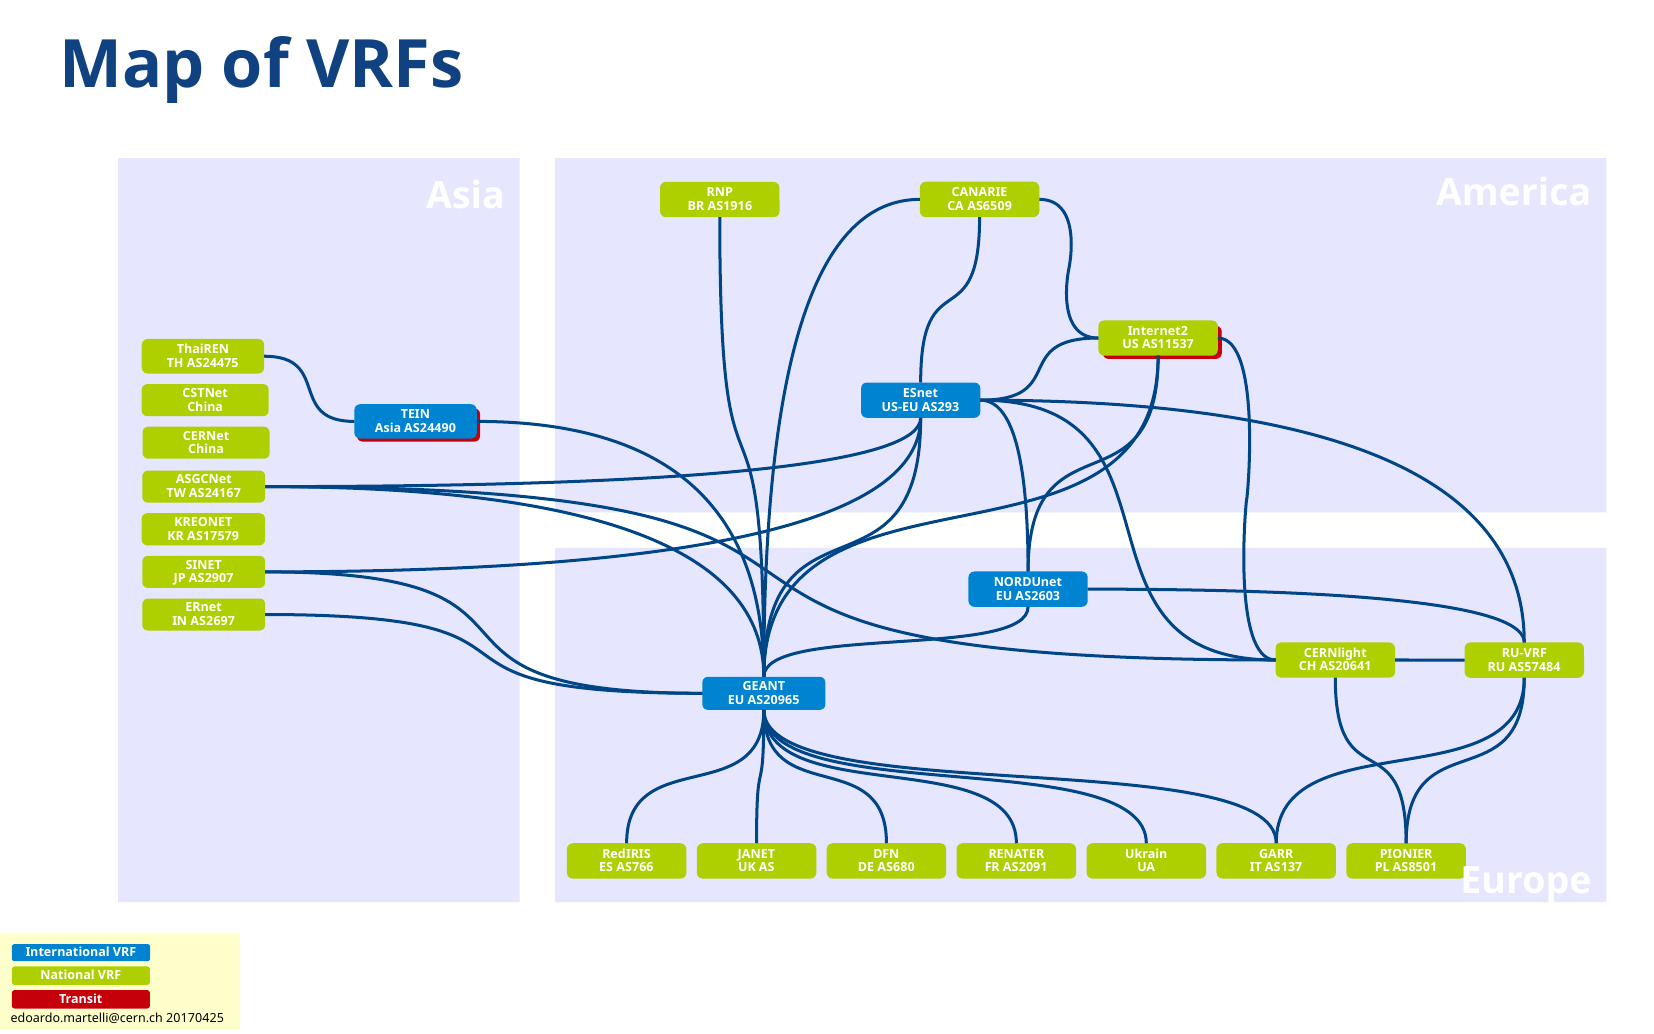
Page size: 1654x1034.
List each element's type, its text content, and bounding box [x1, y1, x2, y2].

text_box RedIRIS ES AS766 [566, 843, 687, 879]
text_box [1053, 463, 1103, 491]
title Map of VRFs [59, 0, 1283, 124]
text_box [555, 502, 621, 513]
text_box Ukrain UA [1086, 843, 1207, 879]
text_box [1030, 403, 1148, 457]
text_box [1155, 341, 1247, 418]
text_box [1337, 662, 1522, 762]
text_box [555, 551, 762, 691]
text_box [1105, 455, 1117, 464]
text_box [768, 547, 836, 581]
text_box CERNet China [142, 426, 270, 459]
text_box SINET JP AS2907 [142, 555, 266, 588]
text_box GARR IT AS137 [1216, 843, 1337, 879]
text_box [796, 547, 1026, 637]
text_box RU-VRF RU AS57484 [1464, 642, 1585, 678]
text_box [1028, 500, 1040, 513]
text_box [1152, 591, 1263, 658]
text_box [1030, 547, 1145, 587]
text_box Transit [1160, 340, 1222, 359]
text_box NORDUnet EU AS2603 [968, 571, 1088, 607]
text_box GEANT EU AS20965 [702, 676, 826, 710]
text_box [1014, 340, 1156, 405]
text_box [687, 472, 755, 513]
text_box CANARIE CA AS6509 [919, 181, 1040, 218]
text_box TEIN Asia AS24490 [354, 404, 477, 439]
text_box [997, 403, 1099, 499]
text_box [746, 560, 761, 611]
text_box [1135, 547, 1243, 589]
text_box [753, 470, 771, 513]
text_box Europe [1405, 845, 1607, 912]
text_box RNP BR AS1916 [660, 181, 780, 218]
text_box DFN DE AS680 [826, 843, 947, 879]
text_box International VRF [11, 944, 151, 962]
text_box Transit [11, 990, 150, 1009]
text_box [1383, 715, 1517, 814]
text_box National VRF [11, 966, 150, 985]
text_box [832, 447, 917, 513]
text_box KREONET KR AS17579 [141, 513, 266, 546]
text_box [1246, 547, 1522, 631]
text_box [0, 932, 241, 1030]
text_box America [1405, 158, 1607, 224]
text_box [422, 485, 520, 494]
text_box [776, 201, 978, 465]
text_box [351, 567, 520, 661]
text_box [1408, 547, 1607, 845]
text_box [555, 686, 1405, 903]
text_box [790, 562, 816, 585]
text_box [741, 547, 759, 563]
text_box RENATER FR AS2091 [956, 843, 1077, 879]
text_box Asia [318, 160, 520, 227]
text_box [766, 641, 1371, 828]
text_box [766, 575, 783, 626]
text_box [555, 429, 674, 480]
text_box [778, 587, 788, 603]
text_box [899, 402, 1023, 513]
text_box [952, 591, 1229, 658]
text_box edoardo.martelli@cern.ch 20170425 [10, 1011, 226, 1029]
text_box ESnet US-EU AS293 [861, 382, 981, 418]
text_box [555, 547, 665, 560]
text_box [923, 201, 1083, 398]
text_box ThaiREN TH AS24475 [141, 338, 265, 374]
text_box [1247, 593, 1522, 658]
text_box [772, 432, 917, 513]
text_box [1247, 423, 1466, 513]
text_box [476, 495, 520, 502]
text_box PIONIER PL AS8501 [1346, 843, 1464, 879]
text_box Transit [357, 423, 481, 442]
text_box [118, 158, 520, 903]
text_box [680, 547, 759, 633]
text_box JANET UK AS [696, 843, 817, 879]
text_box [766, 591, 916, 665]
text_box ASGCNet TW AS24167 [142, 470, 266, 503]
text_box [1109, 410, 1248, 513]
text_box [989, 505, 1024, 513]
text_box CERNlight CH AS20641 [1275, 642, 1396, 678]
text_box CSTNet China [141, 384, 269, 417]
text_box [555, 158, 1607, 513]
text_box Internet2 US AS11537 [1098, 320, 1218, 356]
text_box [1039, 471, 1121, 513]
text_box ERnet IN AS2697 [142, 598, 266, 631]
text_box [555, 478, 714, 513]
